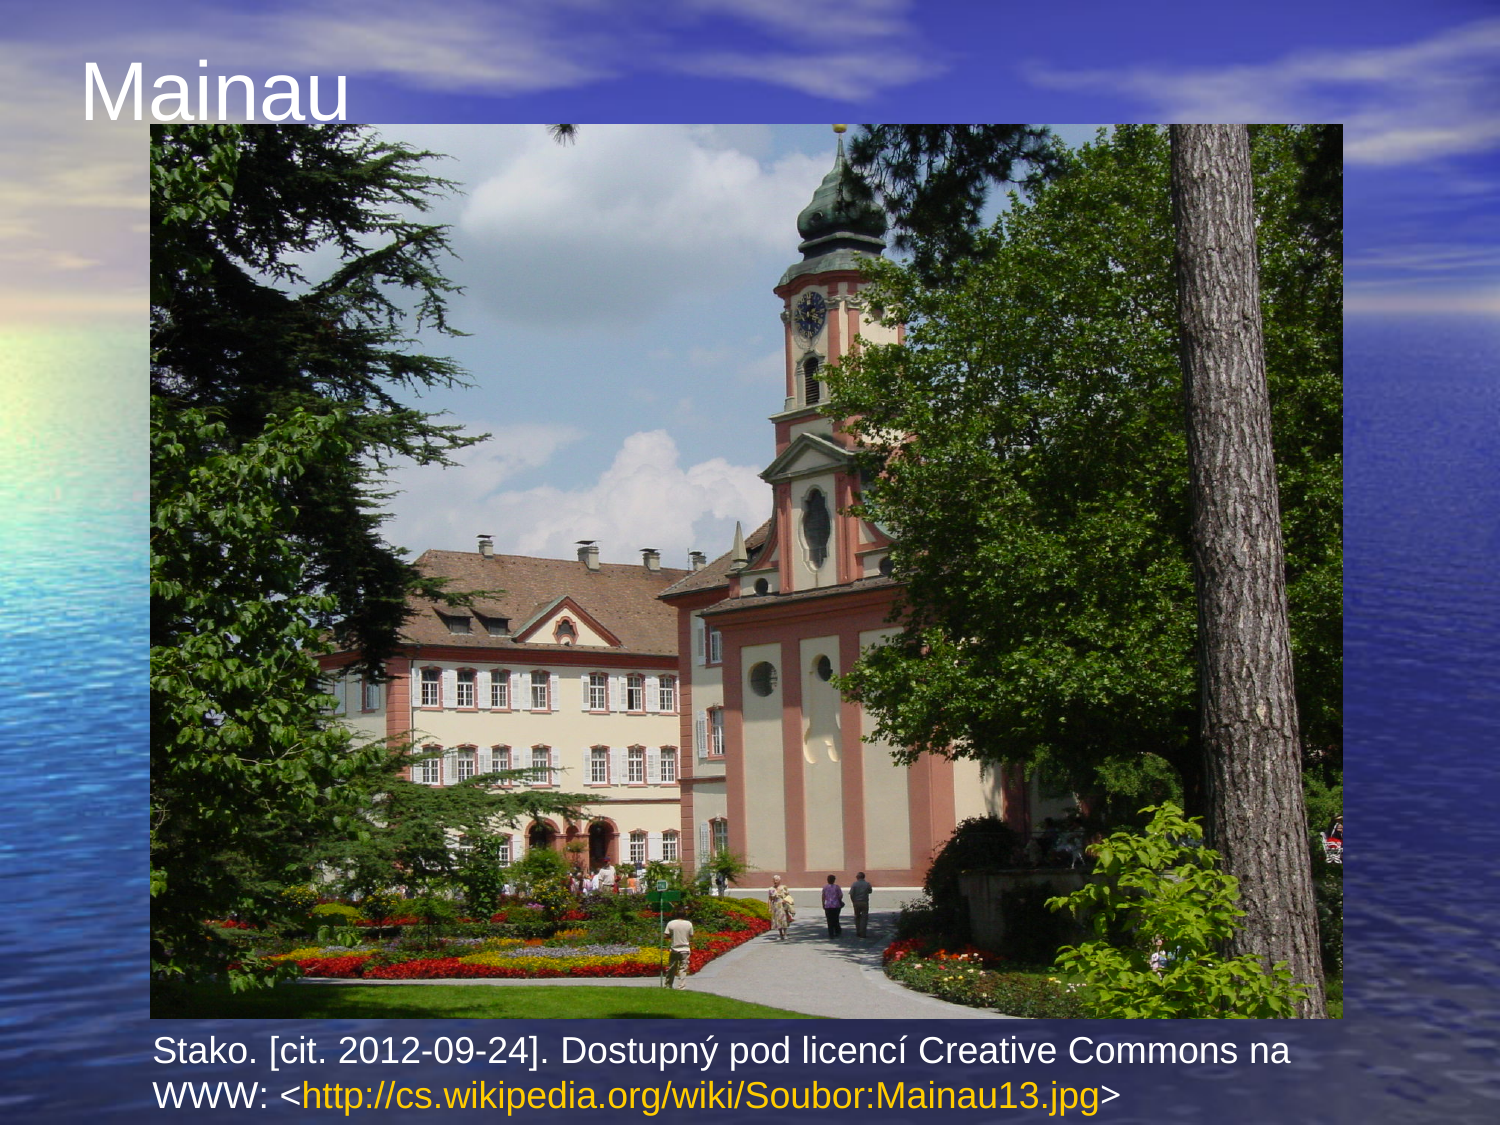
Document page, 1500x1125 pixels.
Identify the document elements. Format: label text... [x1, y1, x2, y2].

text_box Stako. [cit. 2012-09-24]. Dostupný pod licencí Creative Commons na WWW: <http://cs.wikipedia.org/wiki/Soubor:Mainau13.jpg> [137, 1018, 1386, 1125]
picture [0, 0, 1500, 1125]
text_box Mainau [64, 29, 367, 145]
